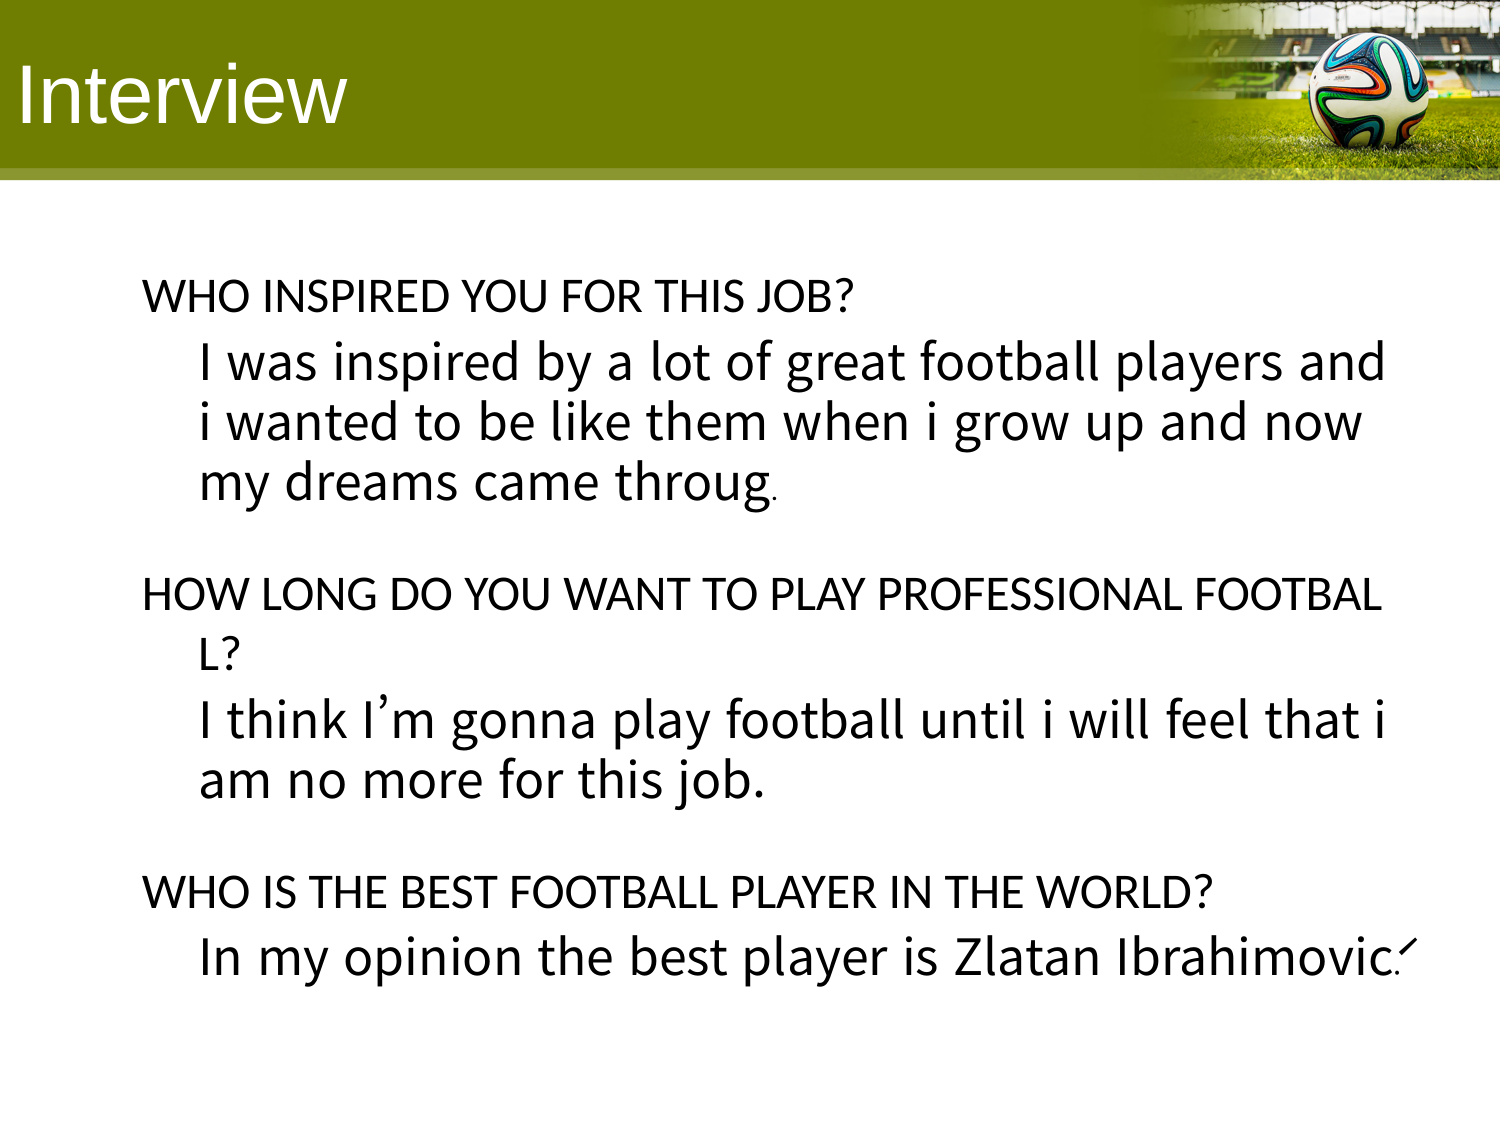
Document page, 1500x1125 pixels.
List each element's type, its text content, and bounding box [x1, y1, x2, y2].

picture [0, 179, 1500, 1125]
list WHO INSPIRED YOU FOR THIS JOB? I was inspired by a lot of great football players and i wanted to be like them when i grow up and now my dreams came throug. HOW LONG DO YOU WANT TO PLAY PROFESSIONAL FOOTBALL? I think I’m gonna play football until i will feel that i am no more for this job. WHO IS THE BEST FOOTBALL PLAYER IN THE WORLD? In my opinion the best player is Zlatan Ibrahimović. [76, 255, 1427, 847]
title Interview [0, 2, 1500, 179]
